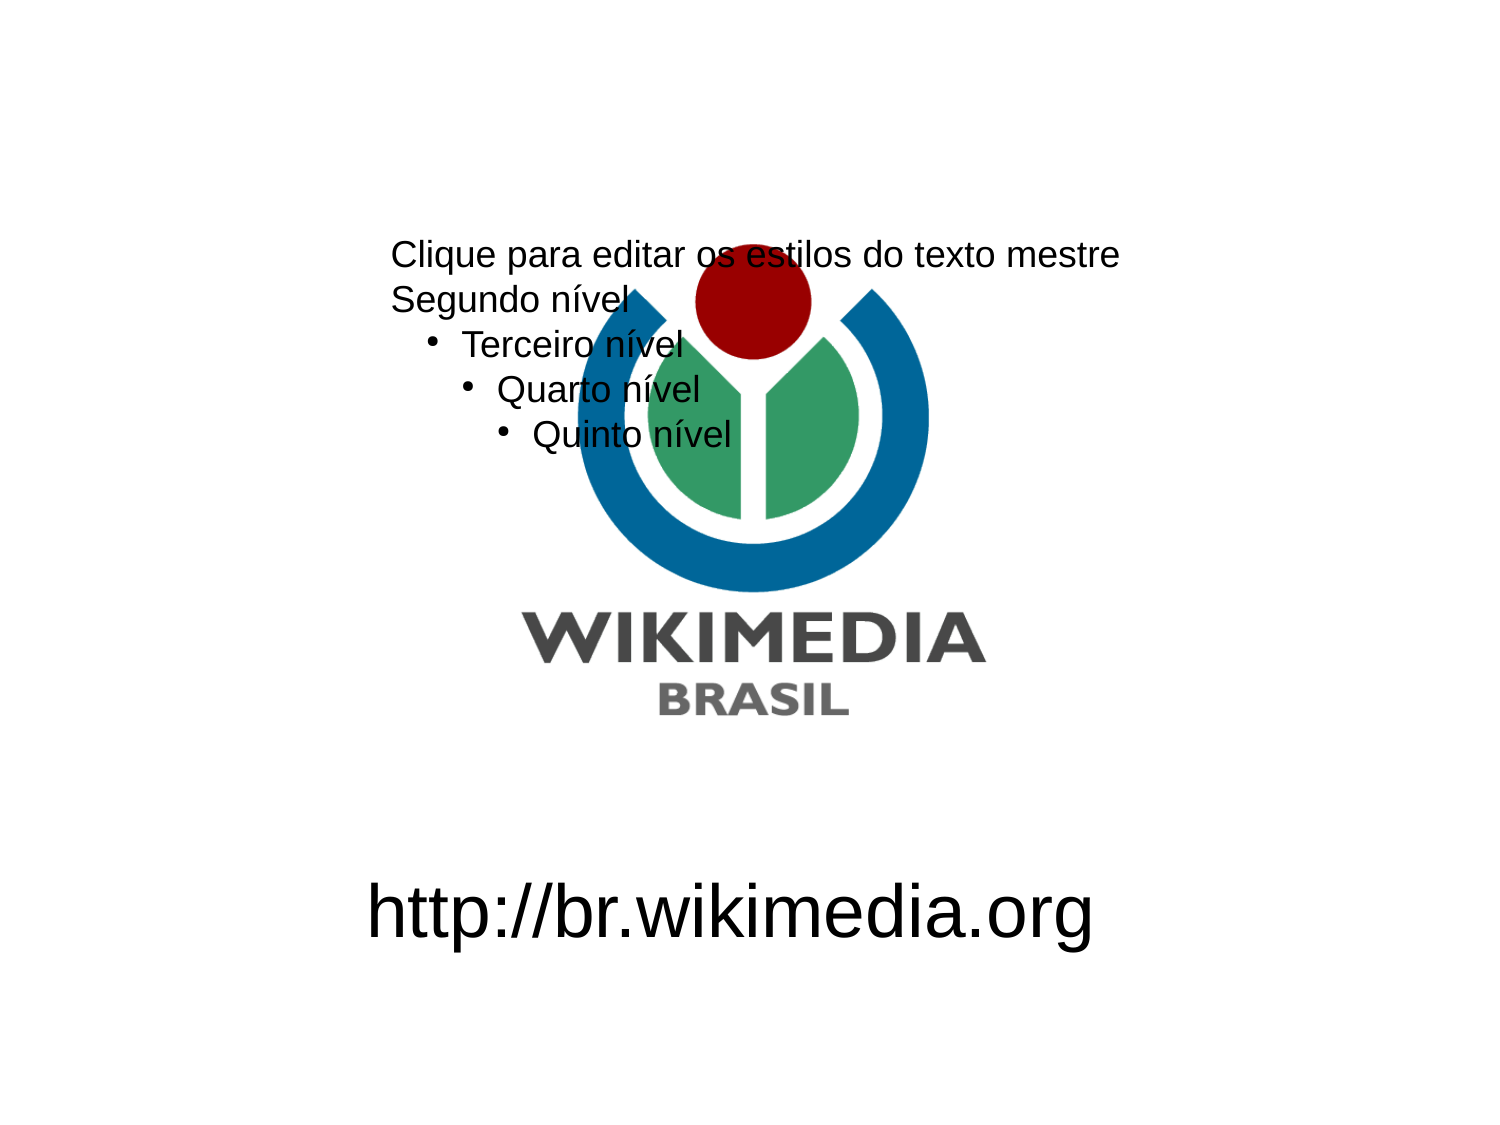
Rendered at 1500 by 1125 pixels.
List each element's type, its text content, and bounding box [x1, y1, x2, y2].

text_box http://br.wikimedia.org [351, 854, 1184, 960]
picture [492, 222, 1020, 750]
